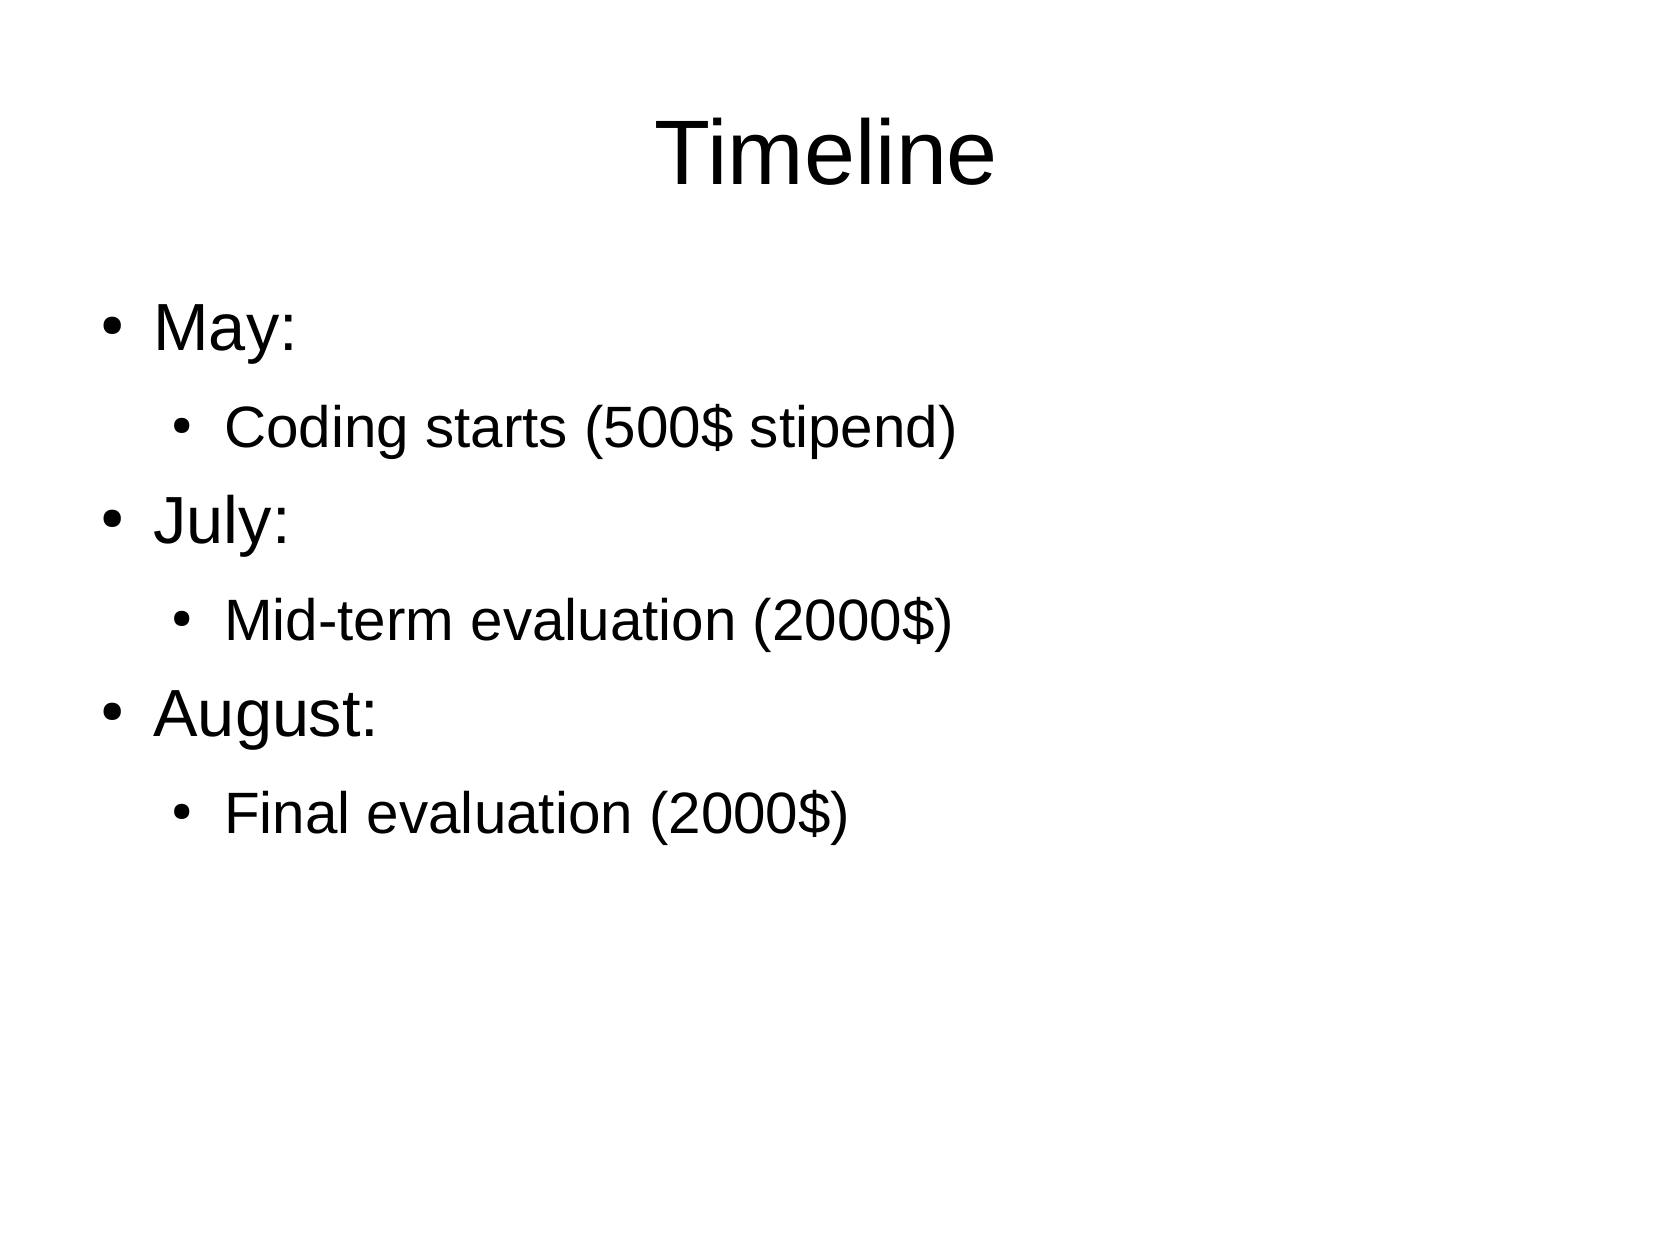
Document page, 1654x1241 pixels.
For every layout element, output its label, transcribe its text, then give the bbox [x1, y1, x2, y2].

list May: Coding starts (500$ stipend) July: Mid-term evaluation (2000$) August: Final evaluation (2000$) [82, 290, 1571, 1109]
title Timeline [82, 49, 1571, 257]
